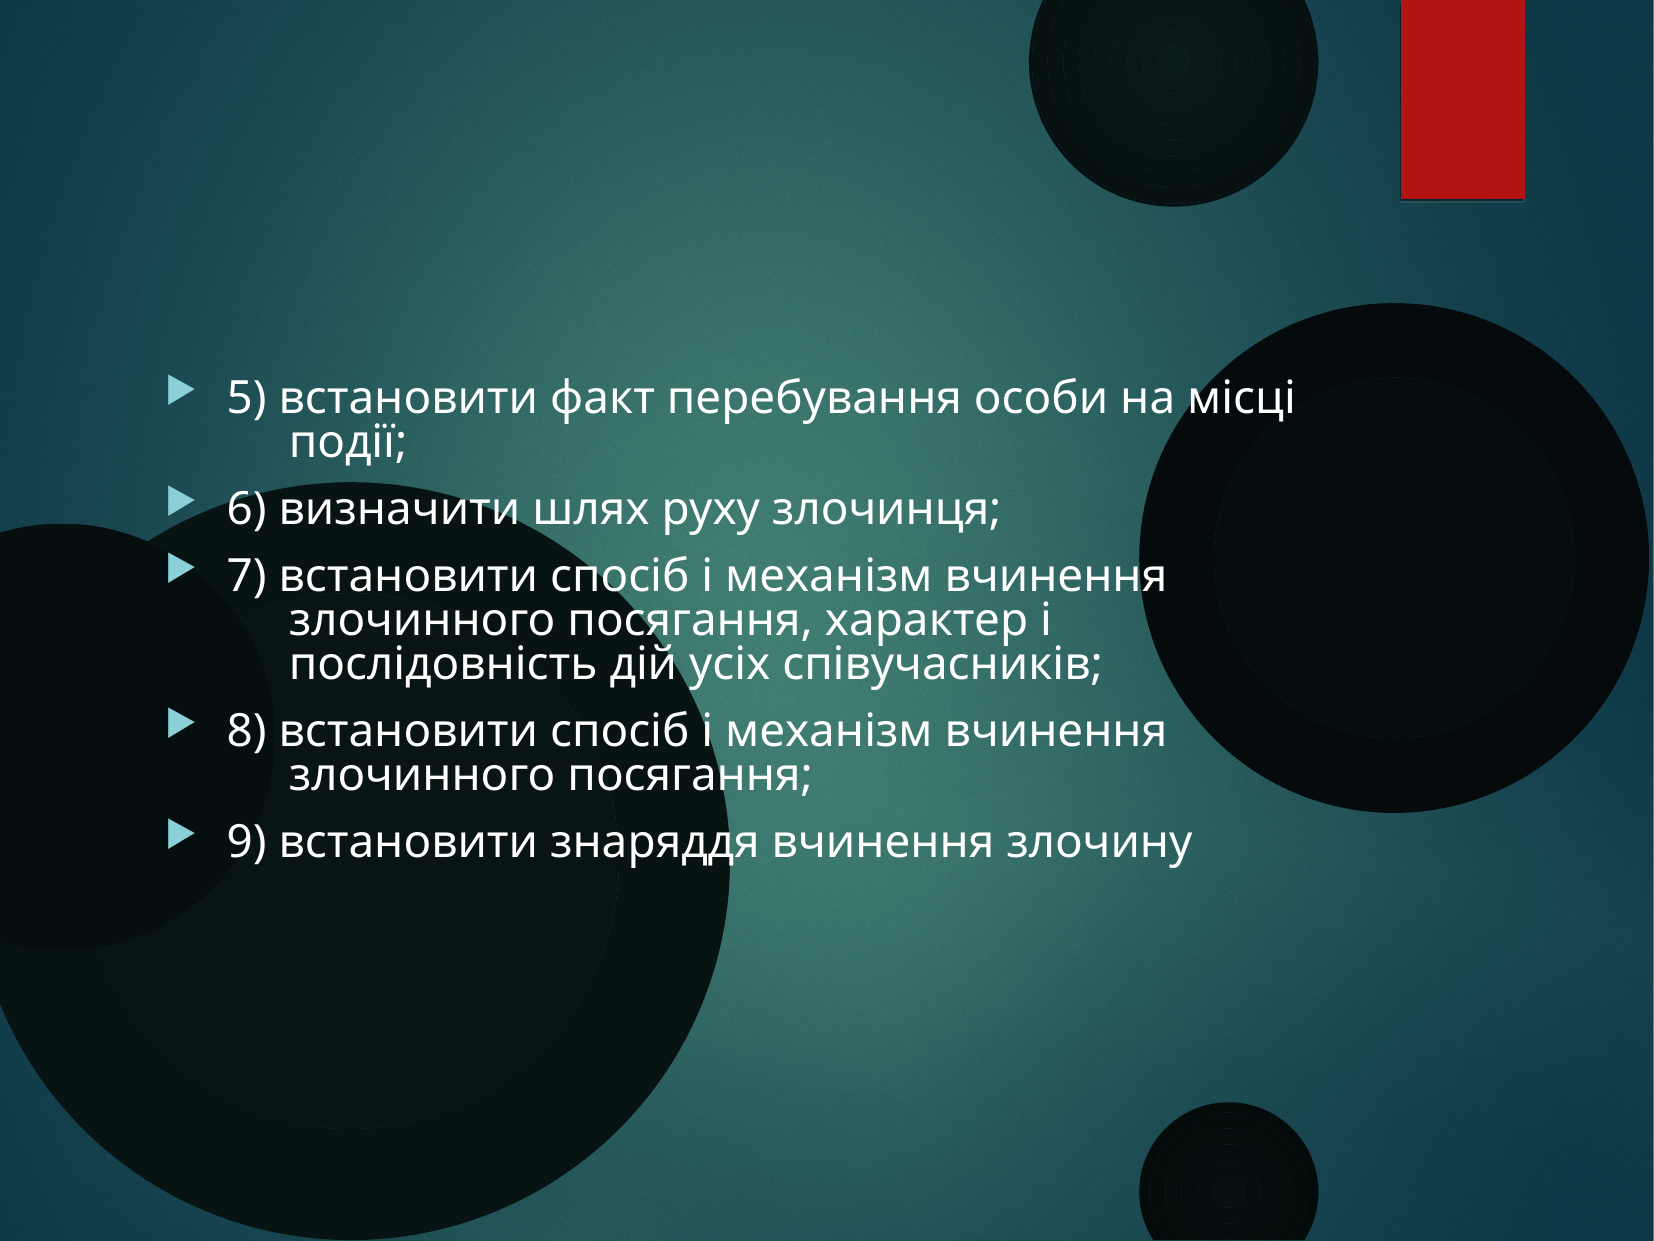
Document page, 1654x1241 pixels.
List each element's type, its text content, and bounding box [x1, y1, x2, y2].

list 5) встановити факт перебування особи на місці події; 6) визначити шлях руху злочинця; 7) встановити спосіб і механізм вчинення злочинного посягання, характер і послідовність дій усіх співучасників; 8) встановити спосіб і механізм вчинення злочинного посягання; 9) встановити знаряддя вчинення злочину [149, 371, 1364, 1130]
